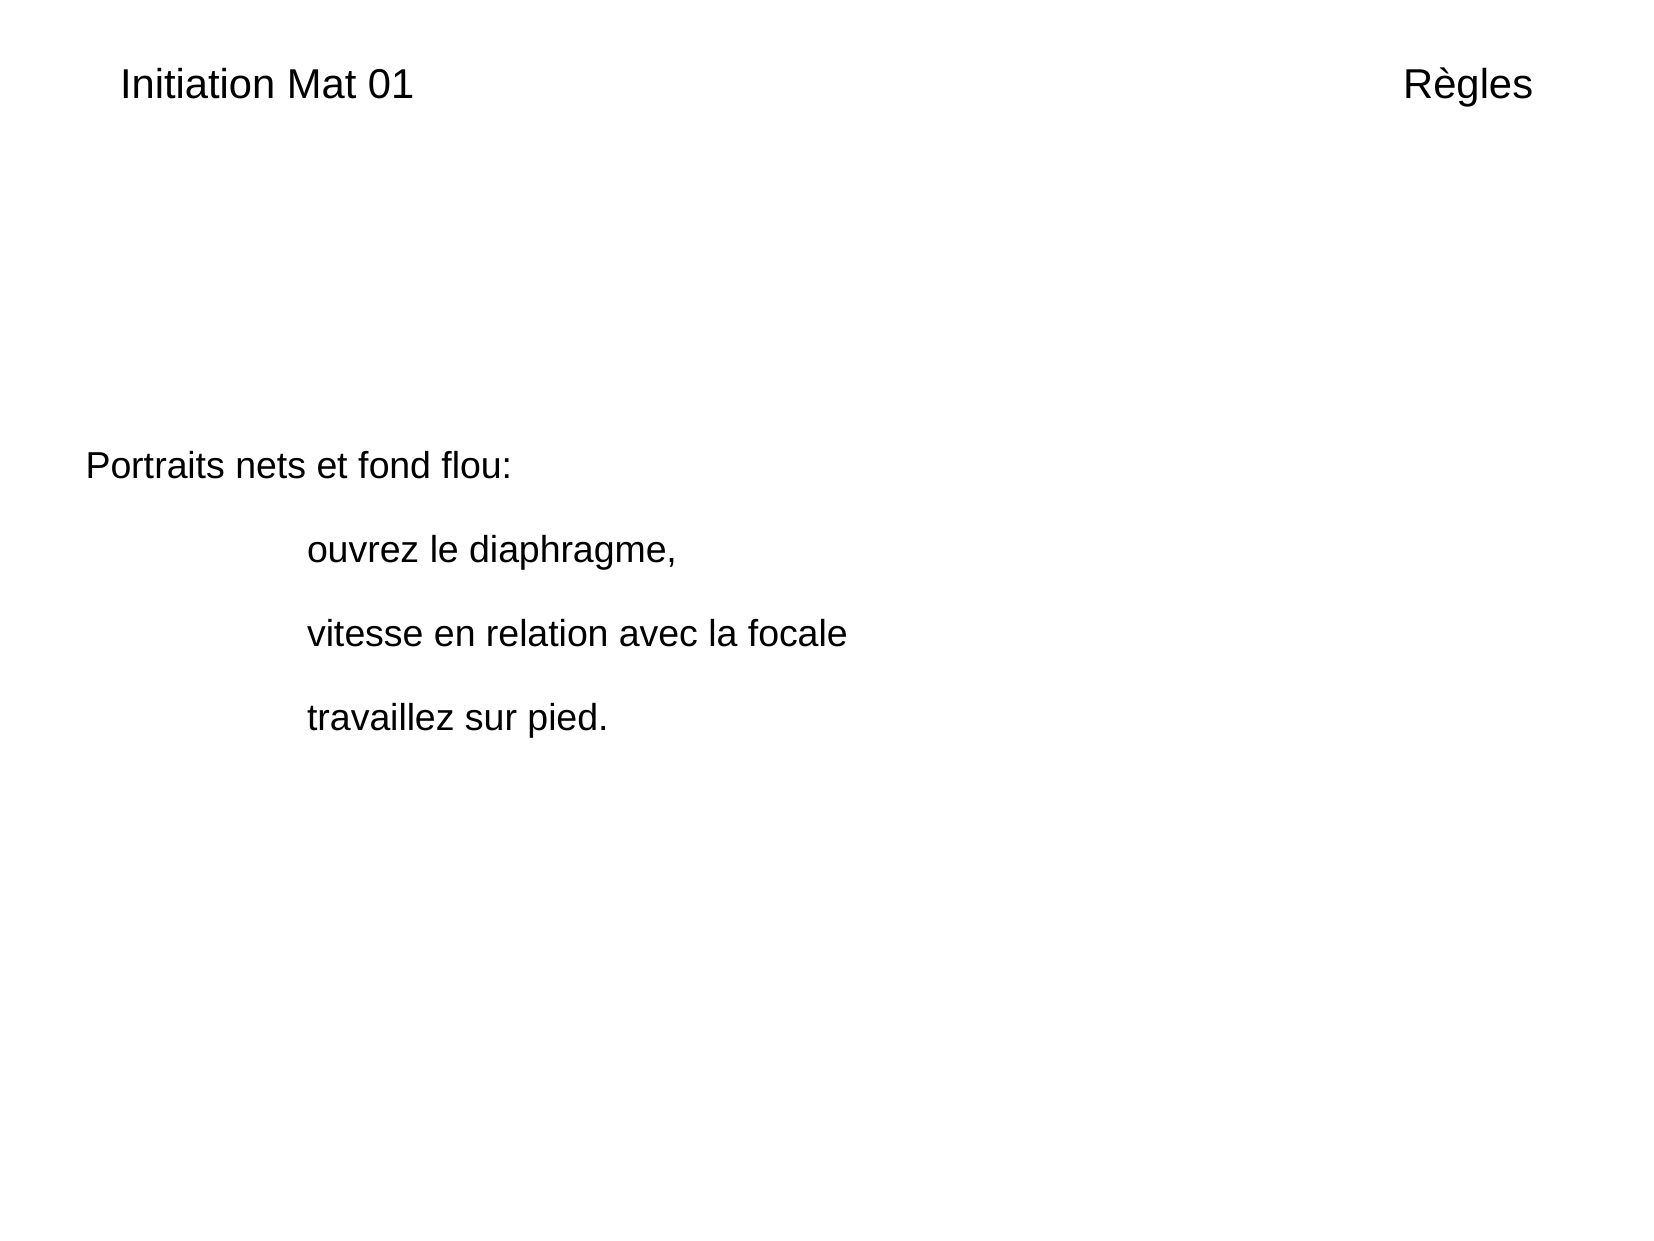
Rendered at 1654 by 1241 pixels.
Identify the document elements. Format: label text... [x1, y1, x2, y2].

text_box Portraits nets et fond flou: ouvrez le diaphragme, vitesse en relation avec la focale travaillez sur pied. [70, 437, 1595, 956]
title Initiation Mat 01 Règles [82, 49, 1571, 119]
